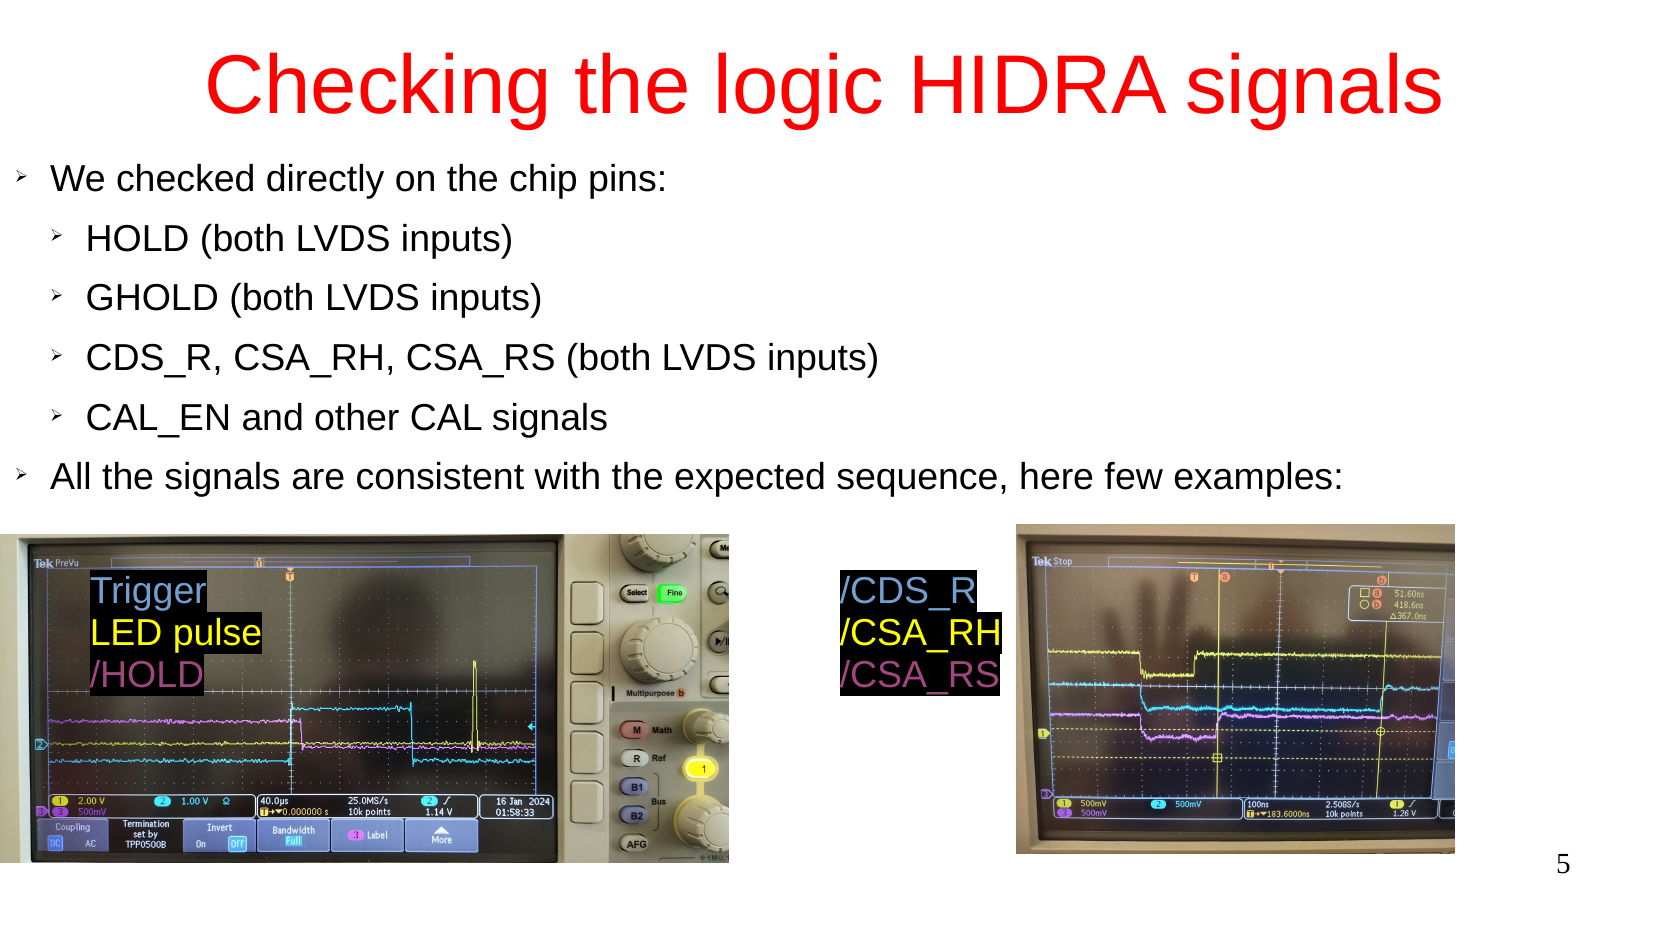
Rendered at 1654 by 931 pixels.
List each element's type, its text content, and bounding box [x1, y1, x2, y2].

text_box /CDS_R /CSA_RH /CSA_RS [825, 562, 1040, 704]
picture [1016, 524, 1455, 854]
title Checking the logic HIDRA signals [37, 7, 1613, 150]
text_box Trigger LED pulse /HOLD [75, 562, 601, 704]
picture [0, 534, 729, 863]
text_box We checked directly on the chip pins: HOLD (both LVDS inputs) GHOLD (both LVDS inputs) CDS_R, CSA_RH, CSA_RS (both LVDS inputs) CAL_EN and other CAL signals All the signals are consistent with the expected sequence, here few examples: [0, 150, 1613, 506]
